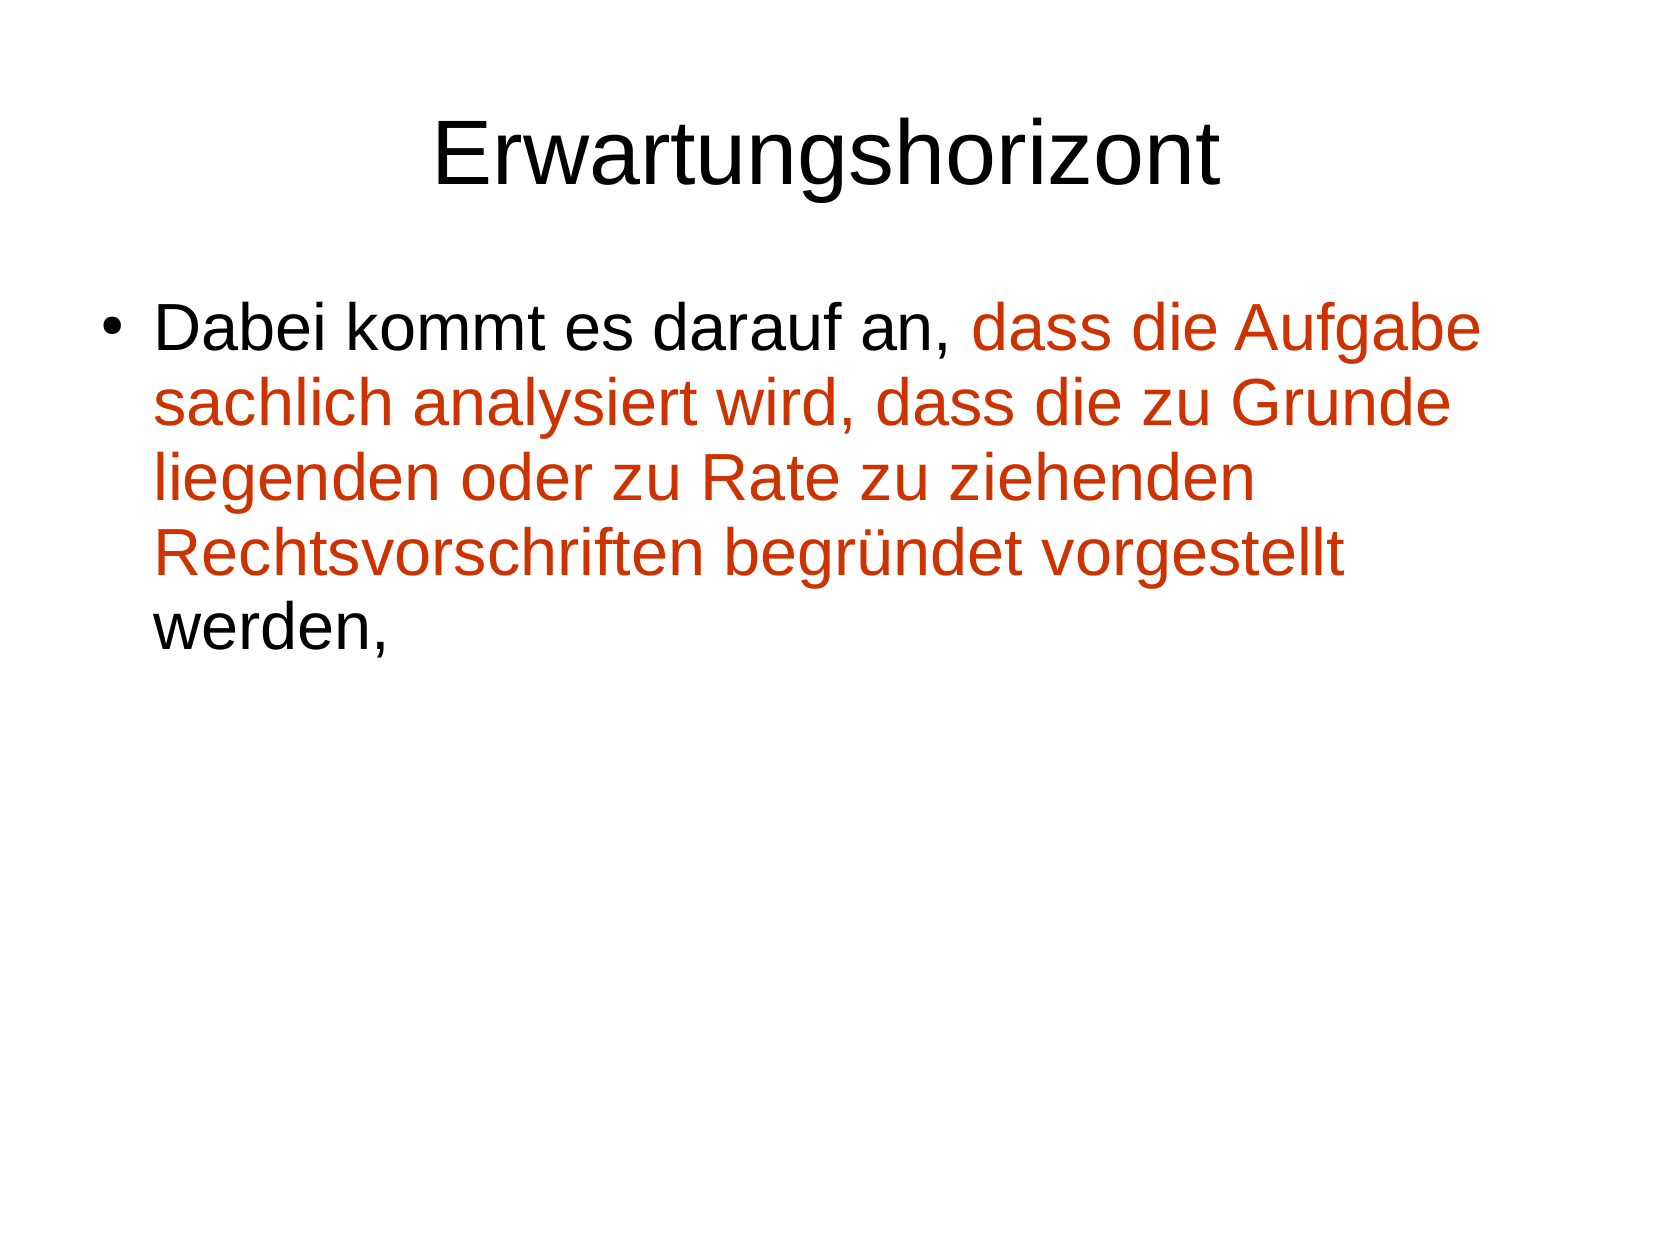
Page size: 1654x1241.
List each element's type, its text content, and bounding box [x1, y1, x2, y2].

list Dabei kommt es darauf an, dass die Aufgabe sachlich analysiert wird, dass die zu Grunde liegenden oder zu Rate zu ziehenden Rechtsvorschriften begründet vorgestellt werden, [82, 290, 1571, 1109]
title Erwartungshorizont [82, 49, 1571, 257]
